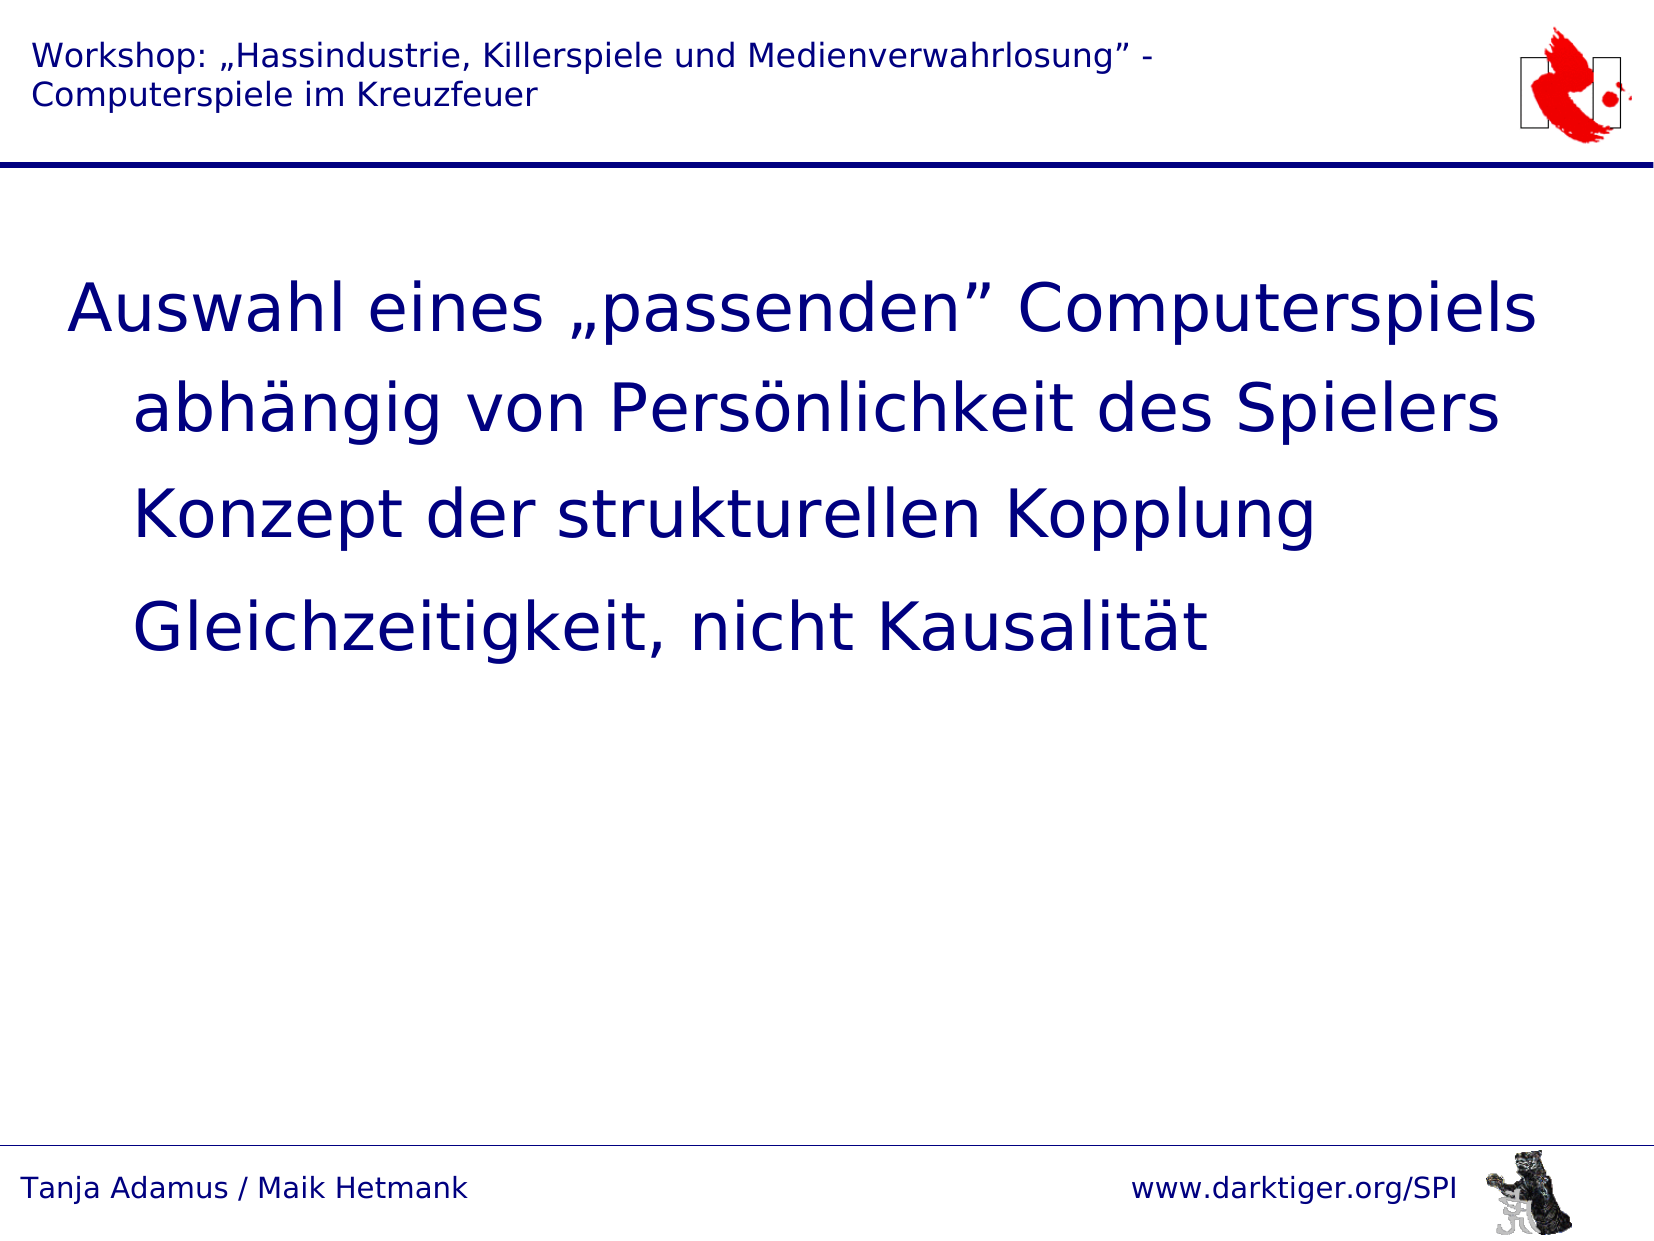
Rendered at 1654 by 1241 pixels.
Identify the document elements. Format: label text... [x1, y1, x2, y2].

picture [1486, 1150, 1572, 1235]
picture [1503, 16, 1632, 148]
text_box Auswahl eines „passenden” Computerspiels [53, 261, 1565, 355]
text_box Workshop: „Hassindustrie, Killerspiele und Medienverwahrlosung” - Computerspiele im Kreuzfeuer [16, 29, 1418, 178]
text_box abhängig von Persönlichkeit des Spielers [118, 362, 1595, 455]
text_box Gleichzeitigkeit, nicht Kausalität [118, 580, 1595, 674]
text_box Konzept der strukturellen Kopplung [118, 468, 1595, 562]
